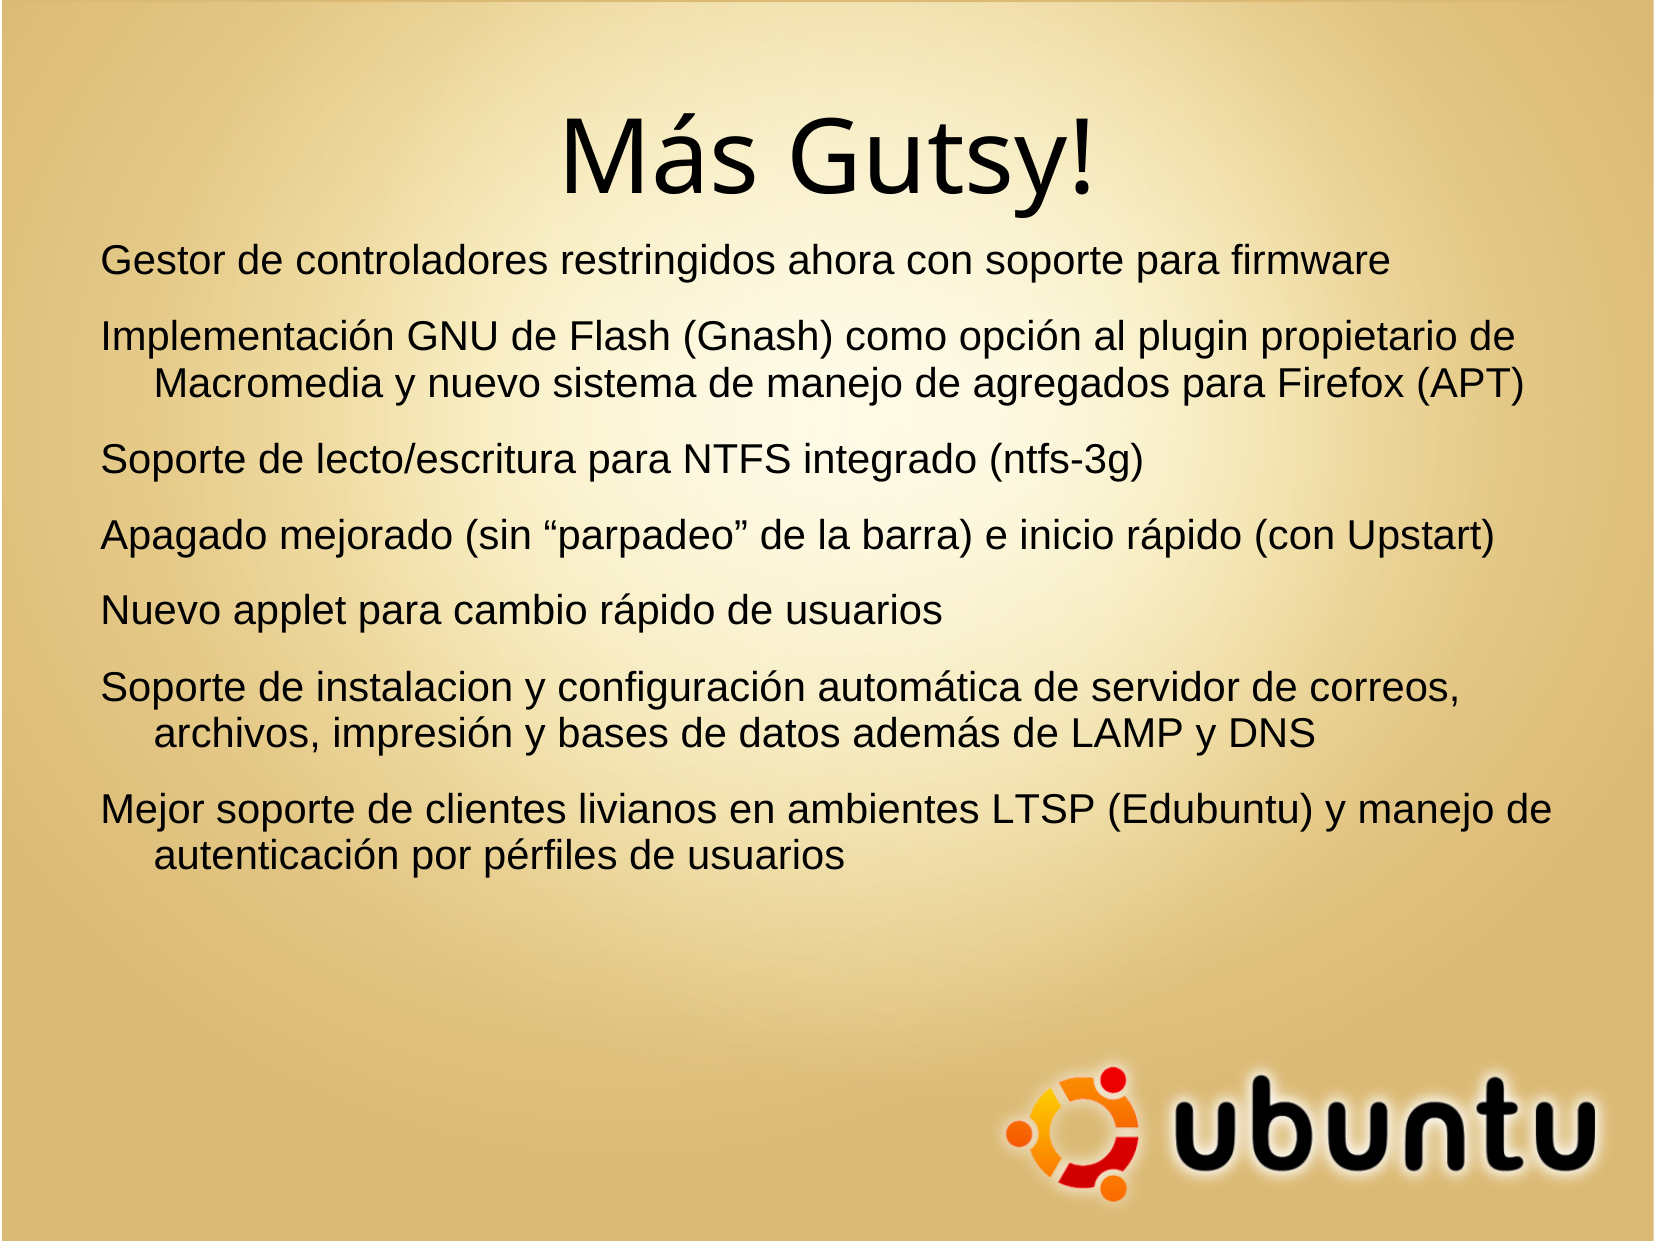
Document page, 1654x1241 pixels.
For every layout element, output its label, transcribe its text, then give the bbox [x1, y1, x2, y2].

list Gestor de controladores restringidos ahora con soporte para firmware Implementación GNU de Flash (Gnash) como opción al plugin propietario de Macromedia y nuevo sistema de manejo de agregados para Firefox (APT) Soporte de lecto/escritura para NTFS integrado (ntfs-3g) Apagado mejorado (sin “parpadeo” de la barra) e inicio rápido (con Upstart) Nuevo applet para cambio rápido de usuarios Soporte de instalacion y configuración automática de servidor de correos, archivos, impresión y bases de datos además de LAMP y DNS Mejor soporte de clientes livianos en ambientes LTSP (Edubuntu) y manejo de autenticación por pérfiles de usuarios [82, 237, 1571, 1056]
picture [2, 0, 1654, 1241]
title Más Gutsy! [82, 49, 1571, 237]
